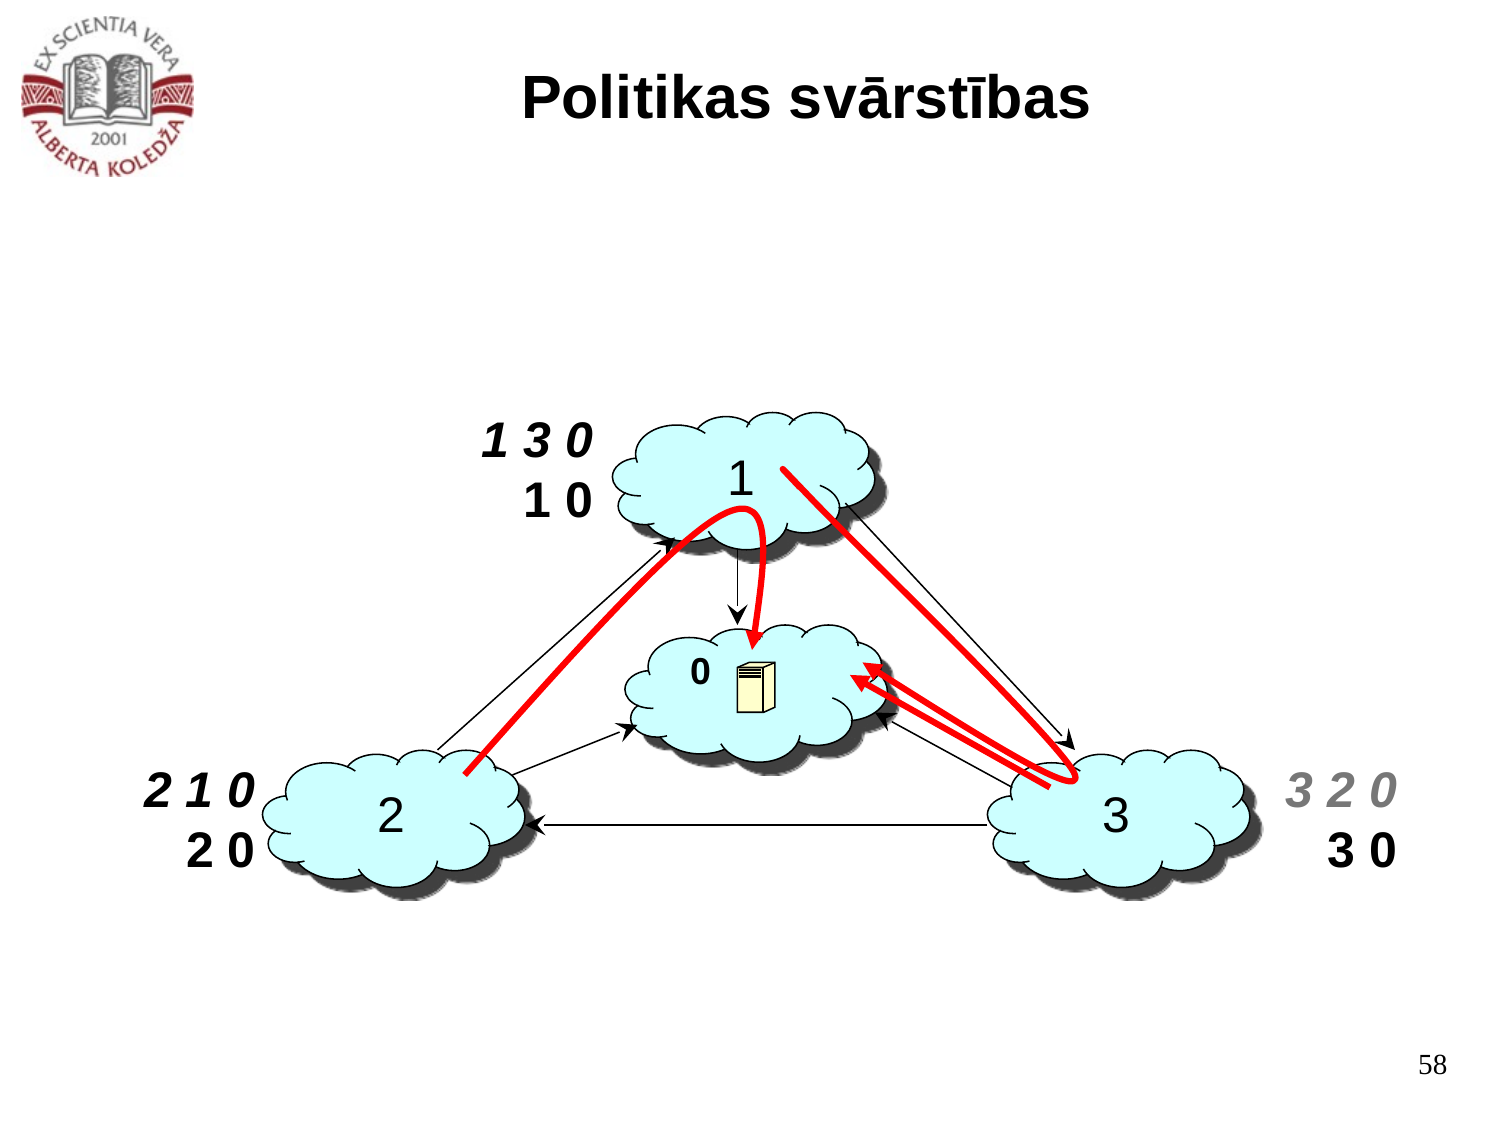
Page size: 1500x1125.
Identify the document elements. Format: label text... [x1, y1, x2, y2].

text_box [987, 750, 1250, 888]
text_box 2 [362, 774, 421, 851]
text_box 3 2 0 3 0 [1270, 749, 1412, 886]
text_box 0 [675, 639, 726, 701]
text_box [869, 676, 888, 692]
text_box 1 3 0 1 0 [466, 399, 608, 536]
text_box [1038, 762, 1071, 778]
text_box [624, 624, 886, 763]
text_box [612, 412, 875, 546]
text_box 2 1 0 2 0 [129, 749, 271, 886]
picture [21, 16, 194, 177]
text_box [271, 750, 525, 888]
text_box 1 [712, 437, 771, 513]
text_box [691, 513, 760, 550]
title Politikas svārstības [187, 44, 1425, 150]
text_box 3 [1087, 774, 1146, 851]
text_box <skaitlis> [1312, 1037, 1463, 1101]
